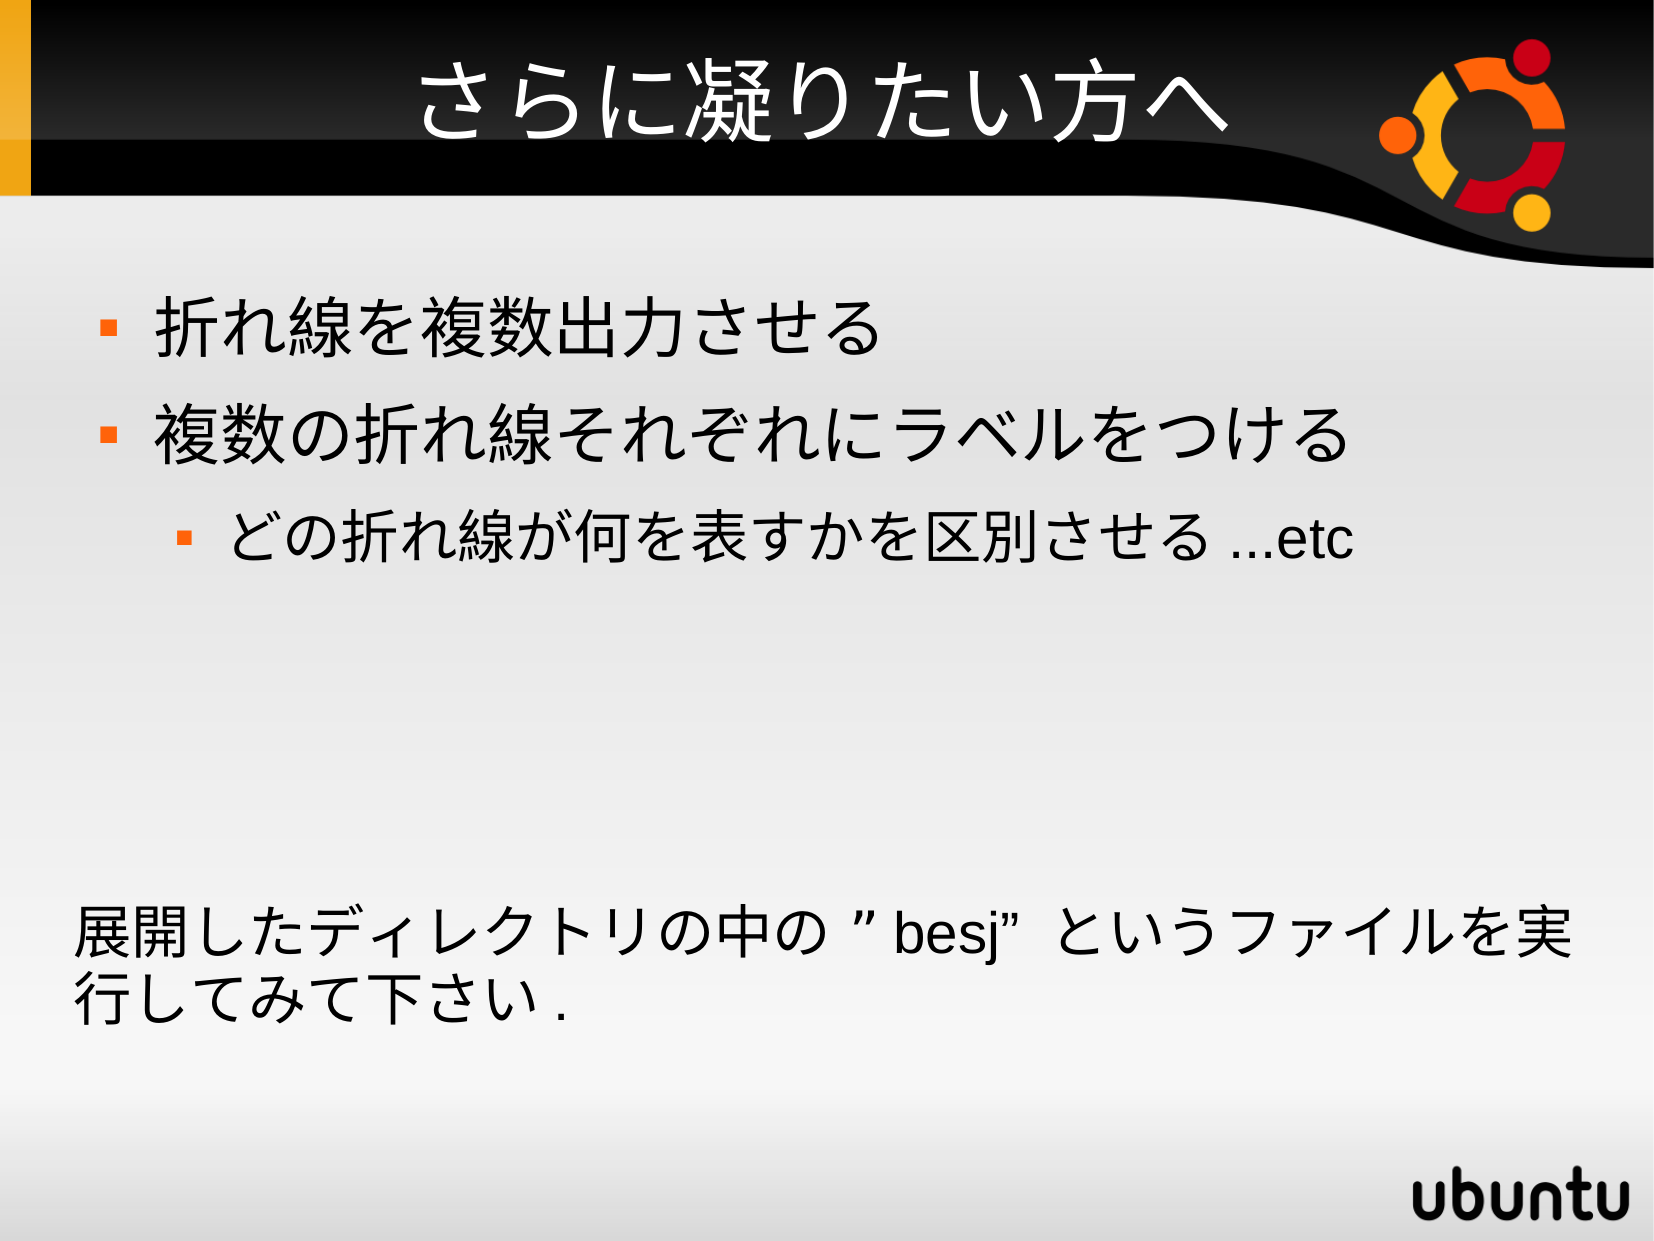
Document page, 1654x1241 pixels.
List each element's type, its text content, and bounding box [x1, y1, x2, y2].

list 折れ線を複数出力させる 複数の折れ線それぞれにラベルをつける どの折れ線が何を表すかを区別させる...etc [82, 290, 1571, 650]
picture [0, 0, 1654, 1241]
title さらに凝りたい方へ [76, 0, 1565, 208]
text_box 展開したディレクトリの中の ”besj” というファイルを実行してみて下さい. [59, 891, 1595, 1056]
